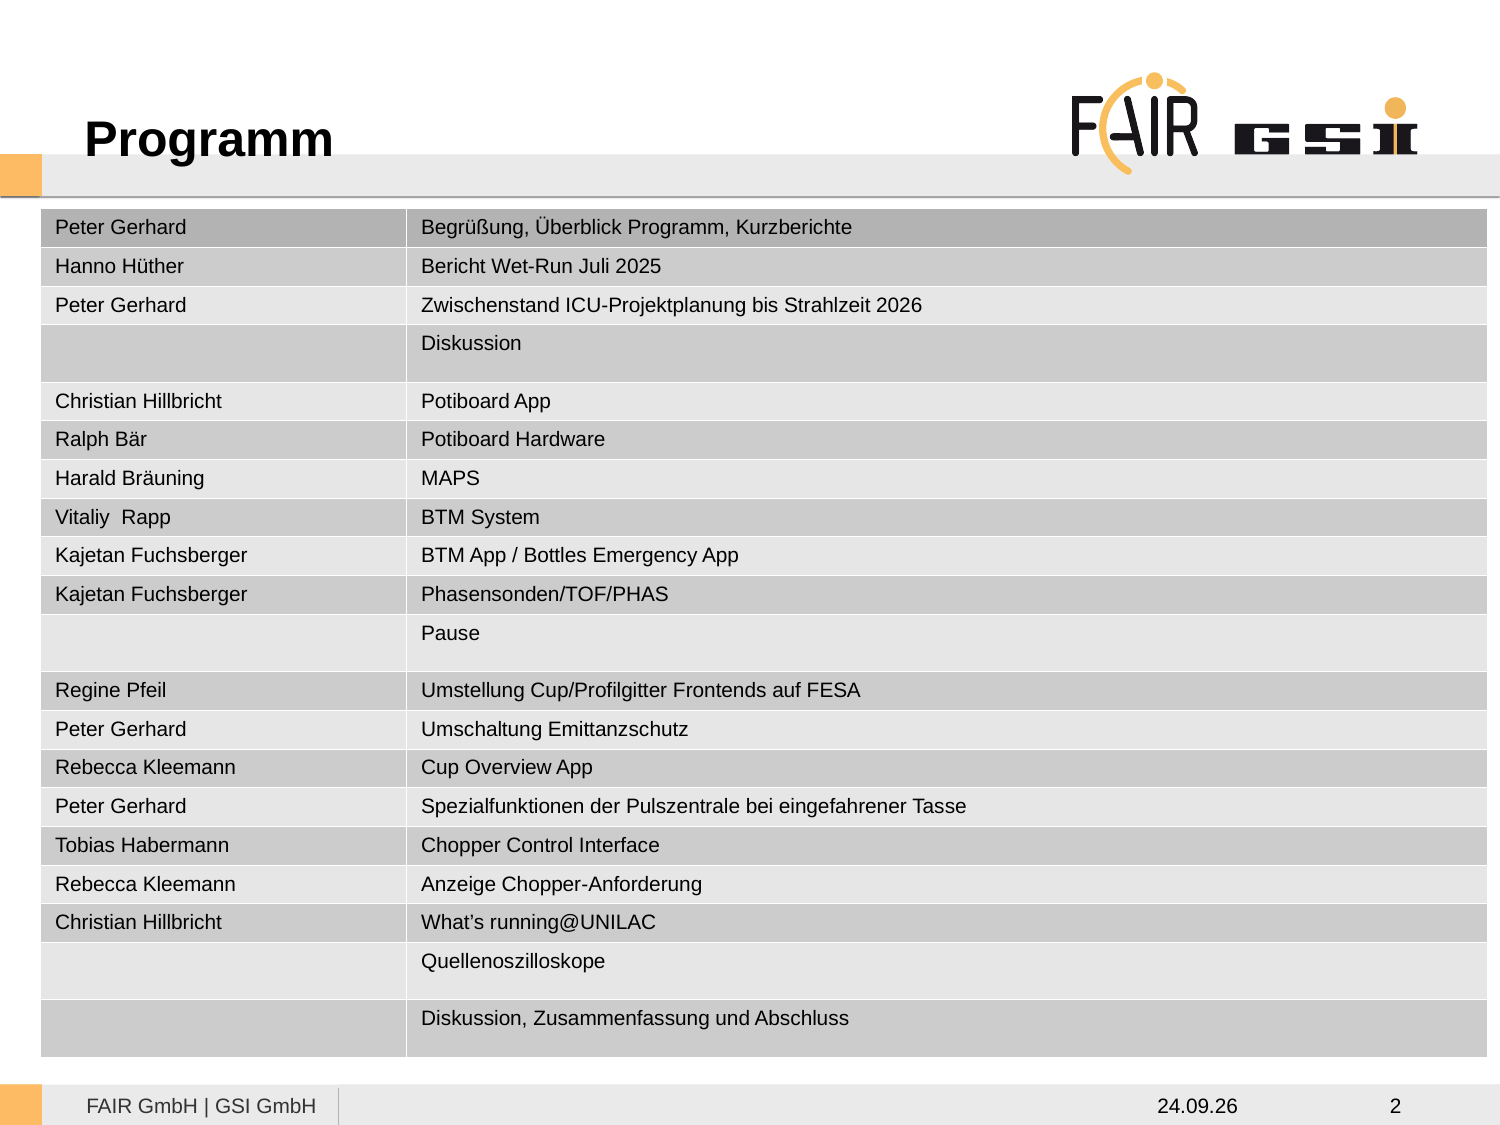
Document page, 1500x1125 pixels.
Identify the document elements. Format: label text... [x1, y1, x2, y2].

table_cell Spezialfunktionen der Pulszentrale bei eingefahrener Tasse [407, 788, 1487, 826]
table_cell Regine Pfeil [41, 672, 406, 710]
table_cell Anzeige Chopper-Anforderung [407, 866, 1487, 903]
picture [1233, 95, 1419, 154]
table_cell What’s running@UNILAC [407, 904, 1487, 942]
table_cell BTM System [407, 499, 1487, 536]
table_cell Umschaltung Emittanzschutz [407, 711, 1487, 749]
table_cell Potiboard App [407, 383, 1487, 420]
title Programm [69, 44, 986, 174]
table_cell Bericht Wet-Run Juli 2025 [407, 248, 1487, 286]
table_cell Phasensonden/TOF/PHAS [407, 576, 1487, 614]
table_cell Kajetan Fuchsberger [41, 537, 406, 575]
table_cell Peter Gerhard [41, 788, 406, 826]
table_cell Cup Overview App [407, 750, 1487, 787]
table_cell Chopper Control Interface [407, 827, 1487, 865]
text_box Aktuelle Tagesordnung unter https://indico.gsi.de/event/23100/ [266, 1058, 1329, 1063]
table_cell [41, 943, 406, 999]
table_cell Diskussion [407, 325, 1487, 382]
table_cell Hanno Hüther [41, 248, 406, 286]
table_cell Vitaliy Rapp [41, 499, 406, 536]
table_cell [41, 1000, 406, 1057]
table_cell Peter Gerhard [41, 287, 406, 324]
picture [1071, 70, 1199, 177]
table_cell [41, 325, 406, 382]
table_cell Rebecca Kleemann [41, 866, 406, 903]
table_cell Quellenoszilloskope [407, 943, 1487, 999]
table_cell Kajetan Fuchsberger [41, 576, 406, 614]
table_cell Rebecca Kleemann [41, 750, 406, 787]
table_cell Diskussion, Zusammenfassung und Abschluss [407, 1000, 1487, 1057]
table_cell Umstellung Cup/Profilgitter Frontends auf FESA [407, 672, 1487, 710]
table_cell Christian Hillbricht [41, 904, 406, 942]
table_header Begrüßung, Überblick Programm, Kurzberichte [407, 209, 1487, 247]
table_header Peter Gerhard [41, 209, 406, 247]
table_cell Christian Hillbricht [41, 383, 406, 420]
table_cell [41, 615, 406, 671]
table_cell Pause [407, 615, 1487, 671]
table_cell Ralph Bär [41, 421, 406, 459]
table_cell MAPS [407, 460, 1487, 498]
table_cell BTM App / Bottles Emergency App [407, 537, 1487, 575]
table_cell Tobias Habermann [41, 827, 406, 865]
table_cell Zwischenstand ICU-Projektplanung bis Strahlzeit 2026 [407, 287, 1487, 324]
table_cell Peter Gerhard [41, 711, 406, 749]
table_cell Potiboard Hardware [407, 421, 1487, 459]
table_cell Harald Bräuning [41, 460, 406, 498]
